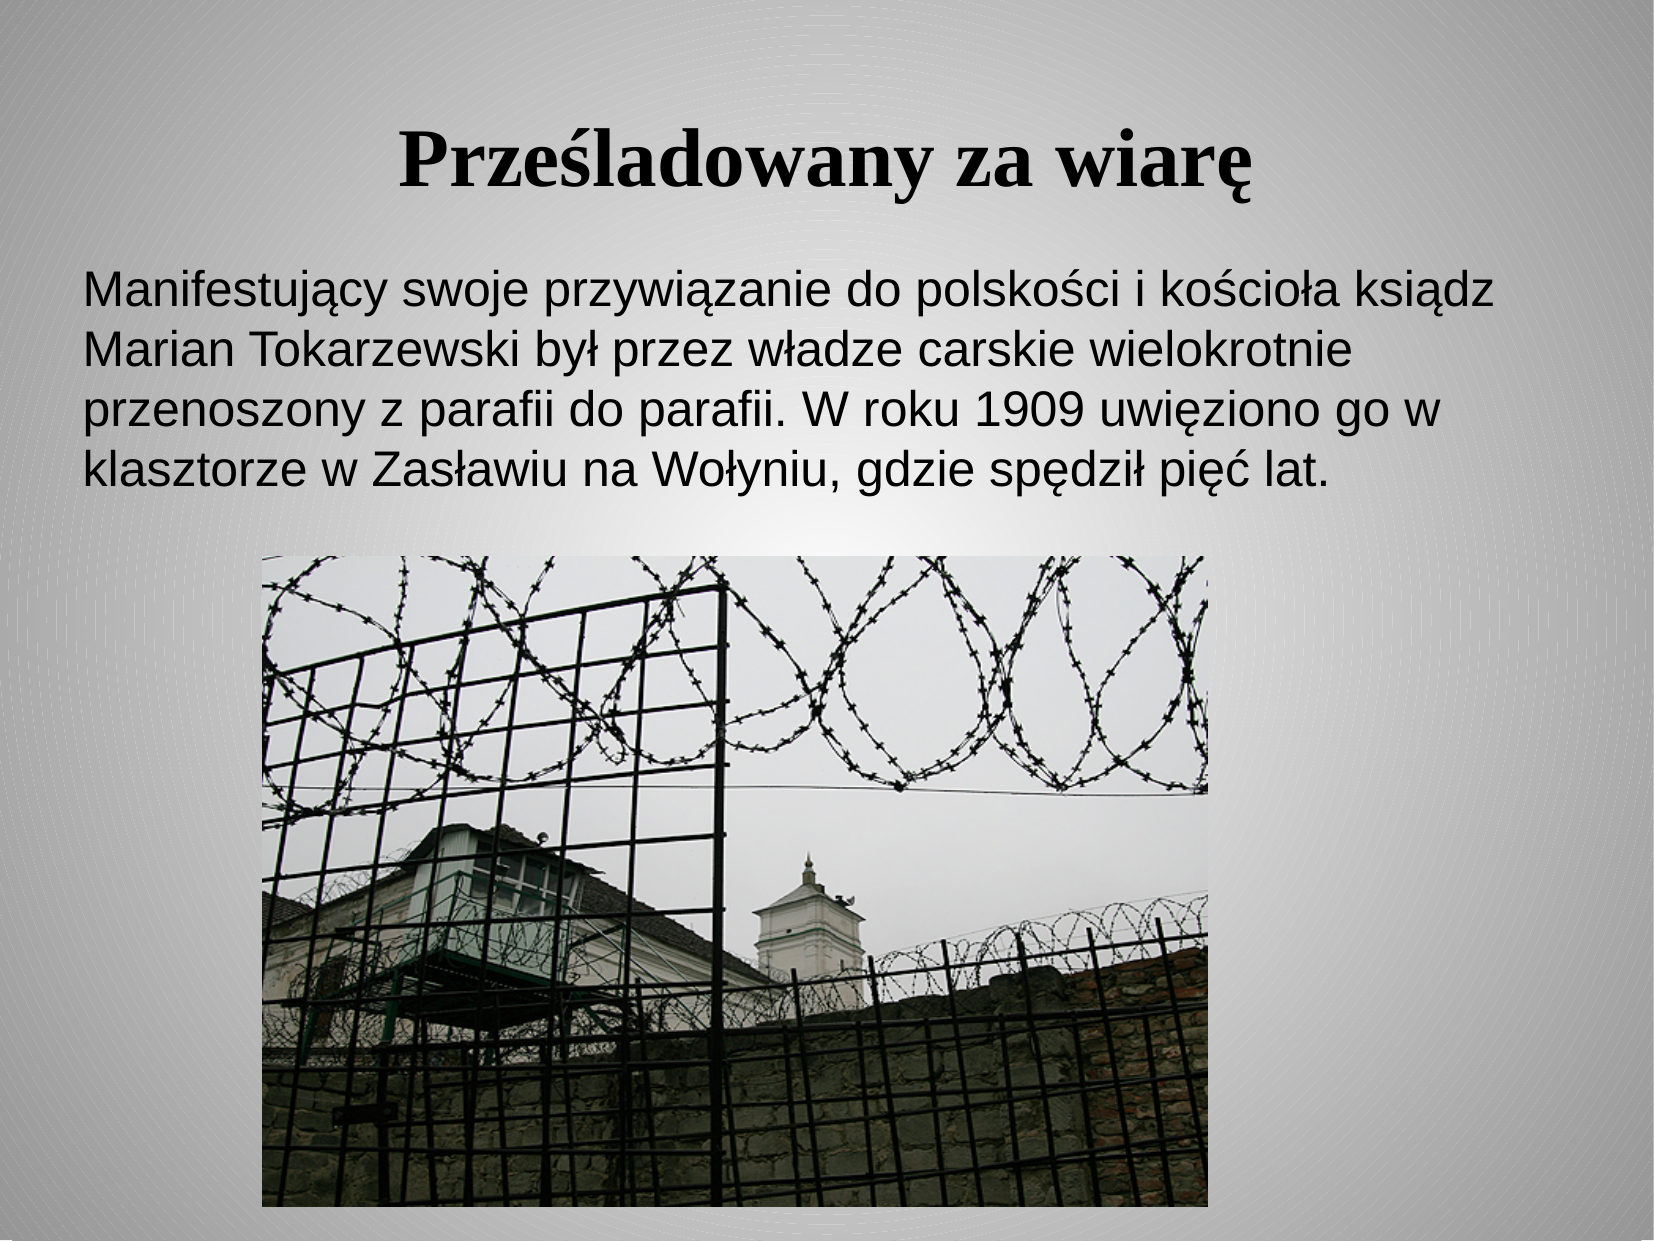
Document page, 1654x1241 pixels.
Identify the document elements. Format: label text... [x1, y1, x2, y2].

title Prześladowany za wiarę [82, 49, 1571, 256]
list Manifestujący swoje przywiązanie do polskości i kościoła ksiądz Marian Tokarzewski był przez władze carskie wielokrotnie przenoszony z parafii do parafii. W roku 1909 uwięziono go w klasztorze w Zasławiu na Wołyniu, gdzie spędził pięć lat. [82, 256, 1571, 1224]
picture [262, 556, 1208, 1207]
